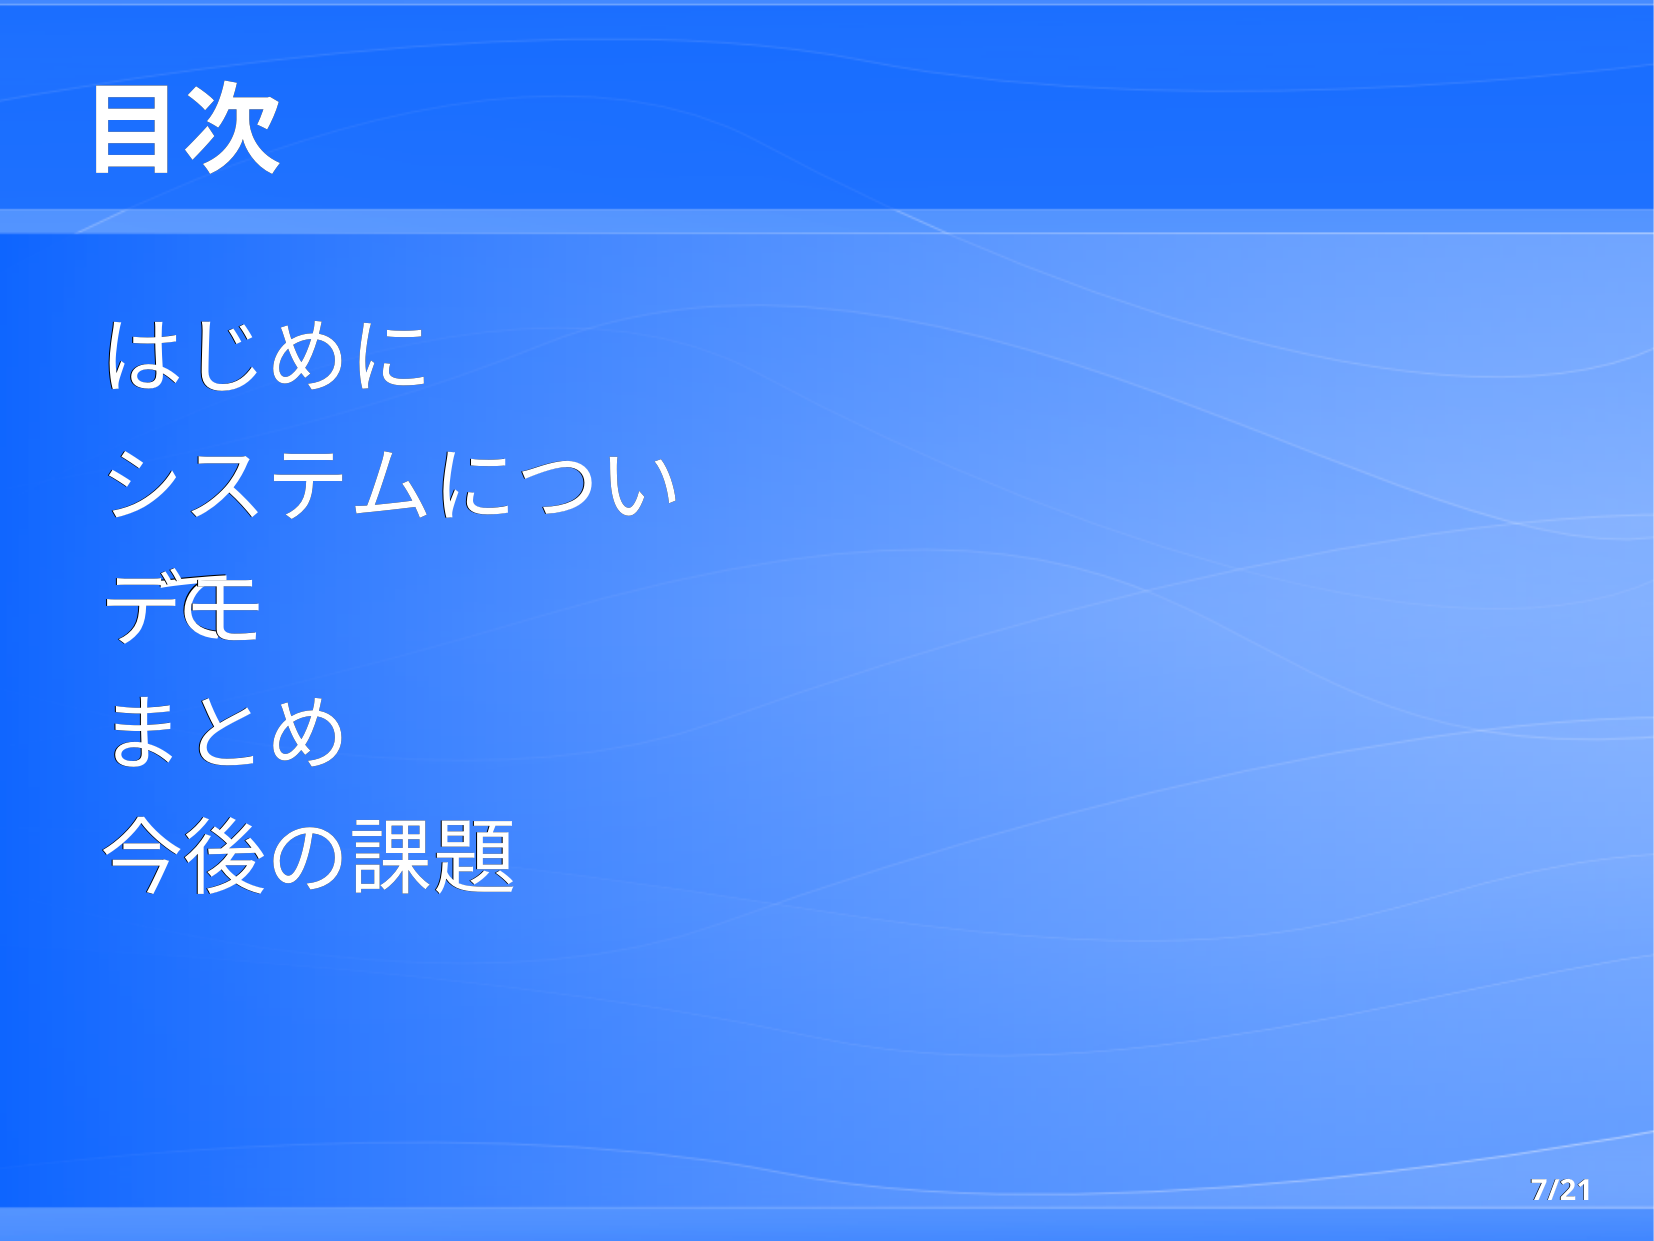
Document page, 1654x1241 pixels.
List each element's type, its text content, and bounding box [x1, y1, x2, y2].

list デモ [82, 543, 709, 644]
list システムについて [82, 419, 709, 509]
title 目次 [23, 8, 1625, 237]
list まとめ [82, 667, 709, 768]
list はじめに [82, 290, 709, 384]
picture [0, 0, 1654, 1241]
list 今後の課題 [82, 791, 709, 881]
